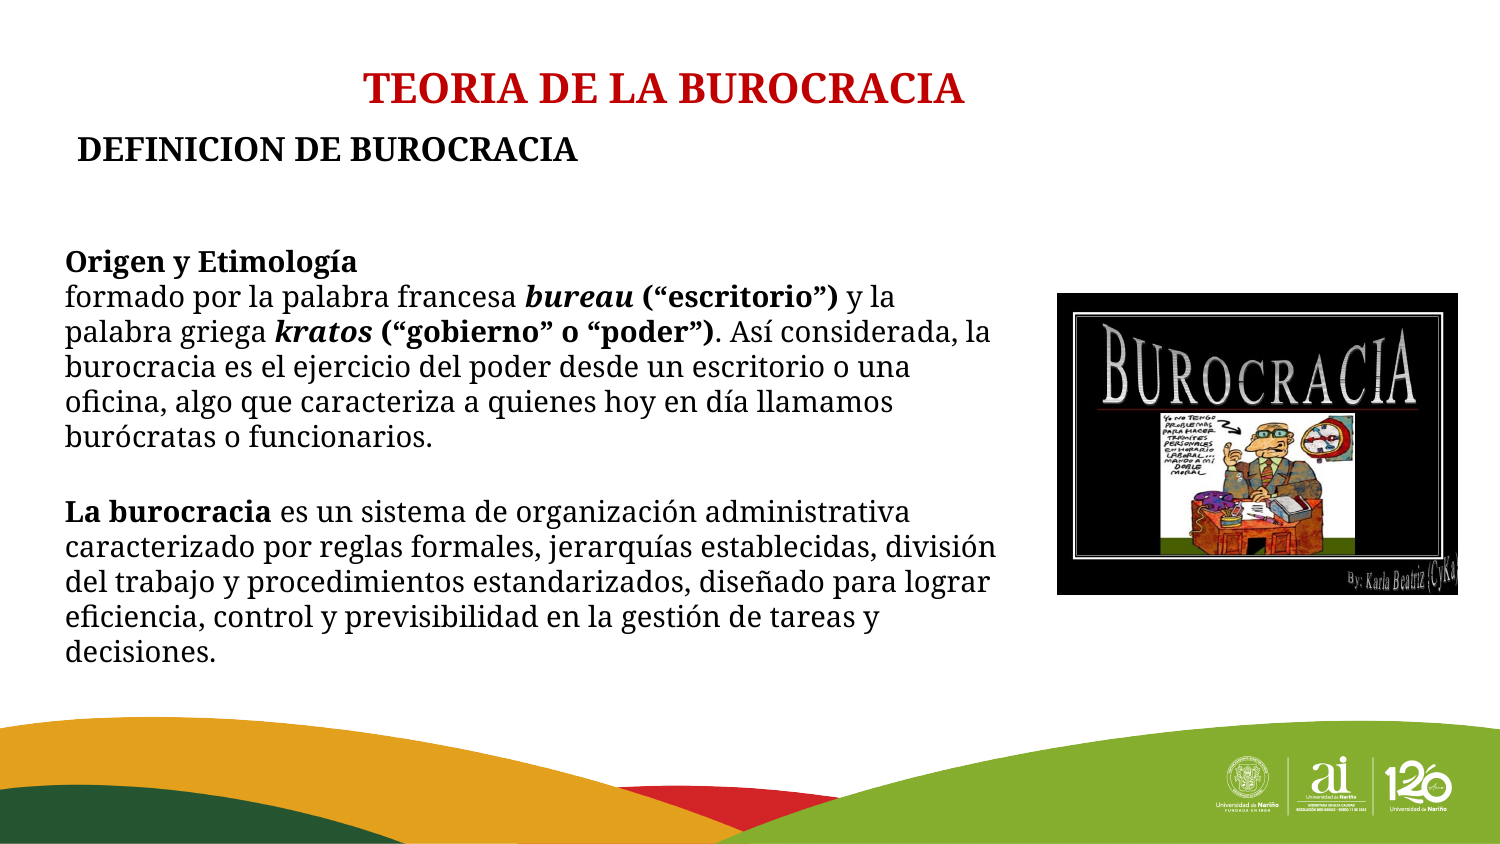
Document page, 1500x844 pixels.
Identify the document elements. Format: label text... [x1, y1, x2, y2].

text_box TEORIA DE LA BUROCRACIA [348, 54, 1179, 121]
text_box Origen y Etimología formado por la palabra francesa bureau (“escritorio”) y la palabra griega kratos (“gobierno” o “poder”). Así considerada, la burocracia es el ejercicio del poder desde un escritorio o una oficina, algo que caracteriza a quienes hoy en día llamamos burócratas o funcionarios. La burocracia es un sistema de organización administrativa caracterizado por reglas formales, jerarquías establecidas, división del trabajo y procedimientos estandarizados, diseñado para lograr eficiencia, control y previsibilidad en la gestión de tareas y decisiones. [49, 236, 1015, 681]
text_box DEFINICION DE BUROCRACIA [62, 120, 601, 217]
picture [0, 5, 1500, 844]
